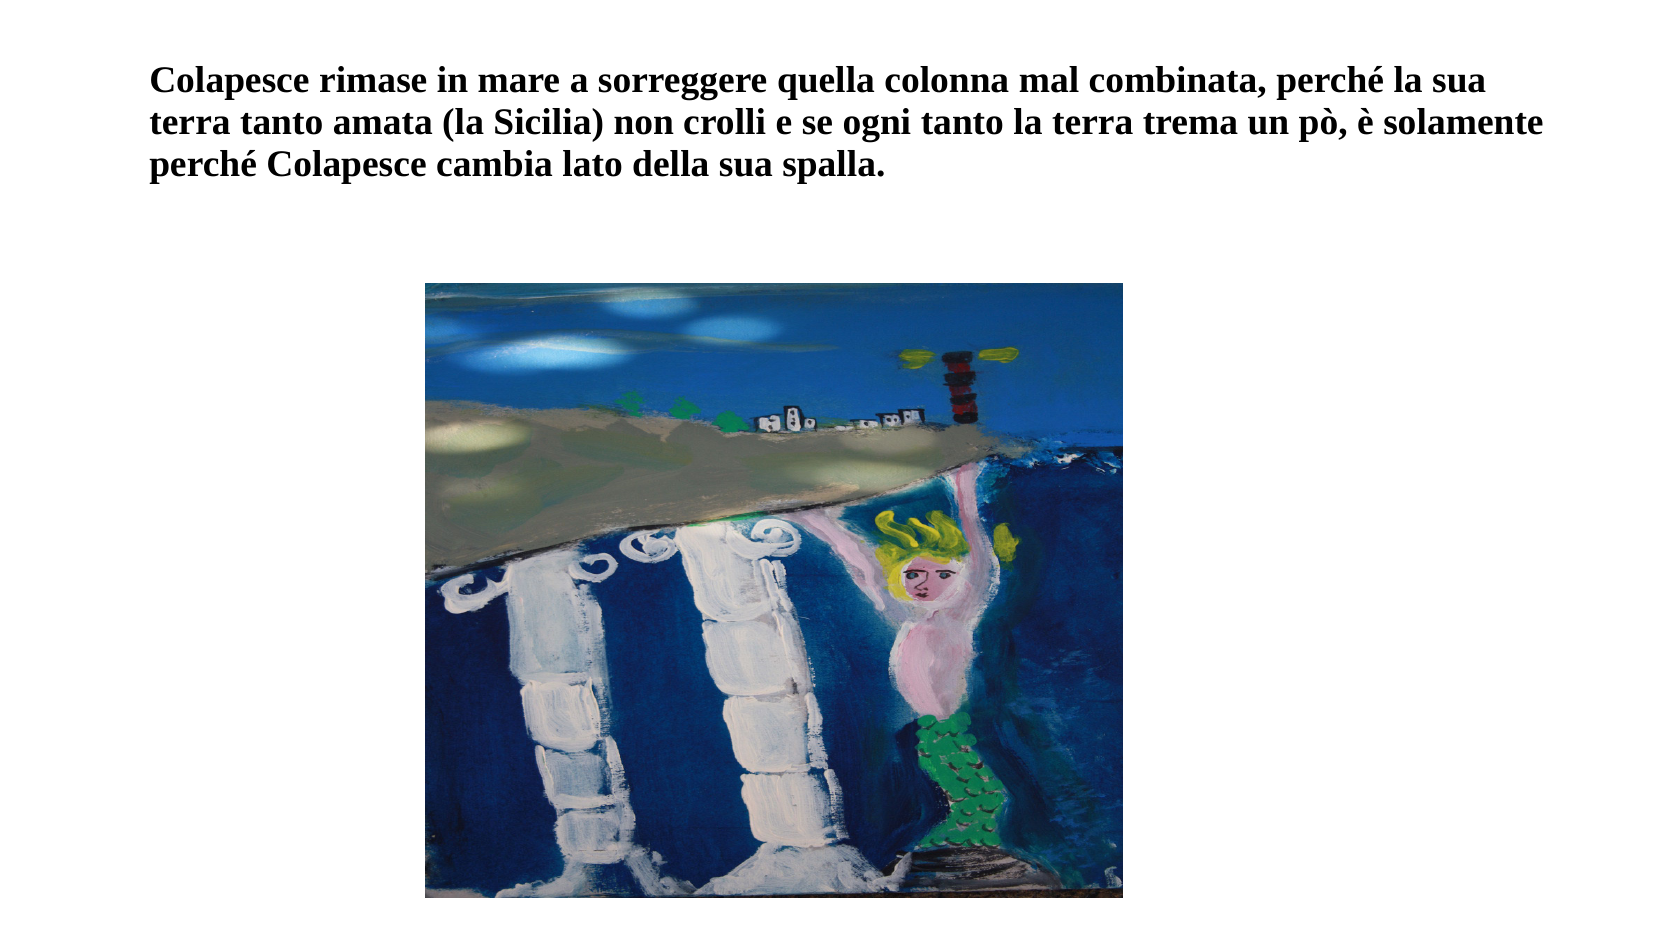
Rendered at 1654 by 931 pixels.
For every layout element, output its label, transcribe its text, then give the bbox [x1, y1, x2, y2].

list Colapesce rimase in mare a sorreggere quella colonna mal combinata, perché la sua terra tanto amata (la Sicilia) non crolli e se ogni tanto la terra trema un pò, è solamente perché Colapesce cambia lato della sua spalla. [78, 59, 1567, 599]
picture [425, 283, 1123, 898]
